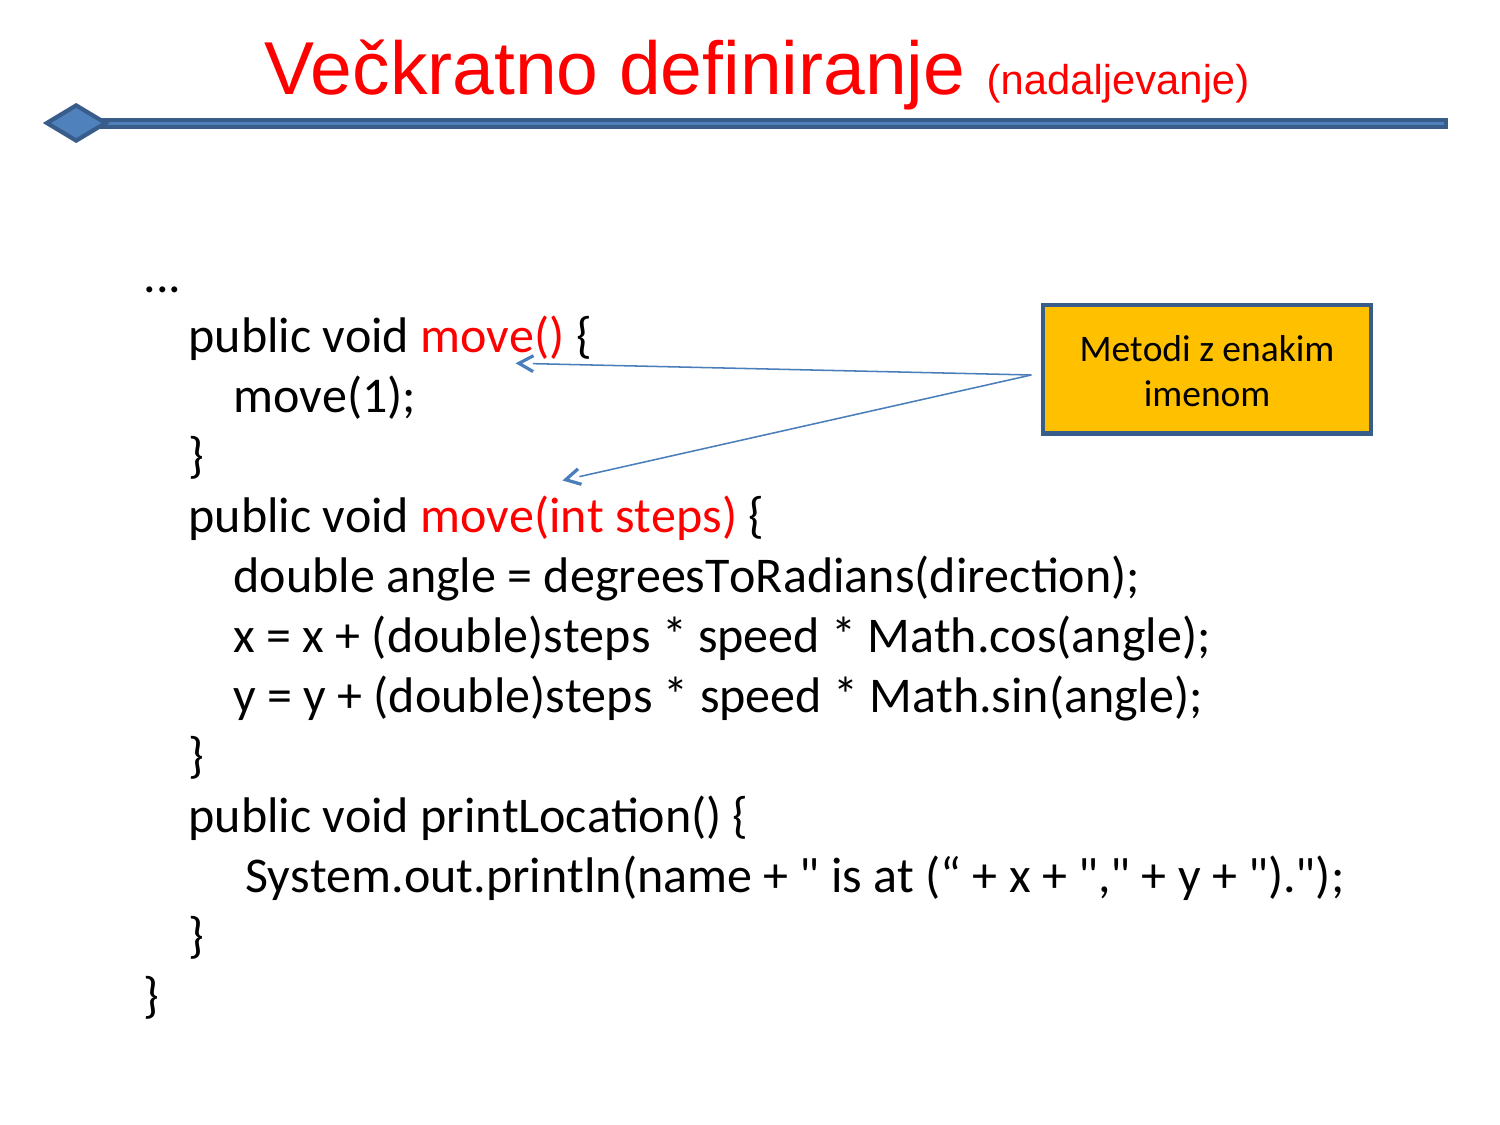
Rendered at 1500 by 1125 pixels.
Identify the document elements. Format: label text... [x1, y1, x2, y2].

text_box ... public void move() { move(1); } public void move(int steps) { double angle = degreesToRadians(direction); x = x + (double)steps * speed * Math.cos(angle); y = y + (double)steps * speed * Math.sin(angle); } public void printLocation() { System.out.println(name + " is at (“ + x + "," + y + ")."); } } [128, 234, 1442, 1030]
text_box Metodi z enakim imenom [1042, 304, 1372, 434]
title Večkratno definiranje (nadaljevanje) [82, 0, 1433, 129]
